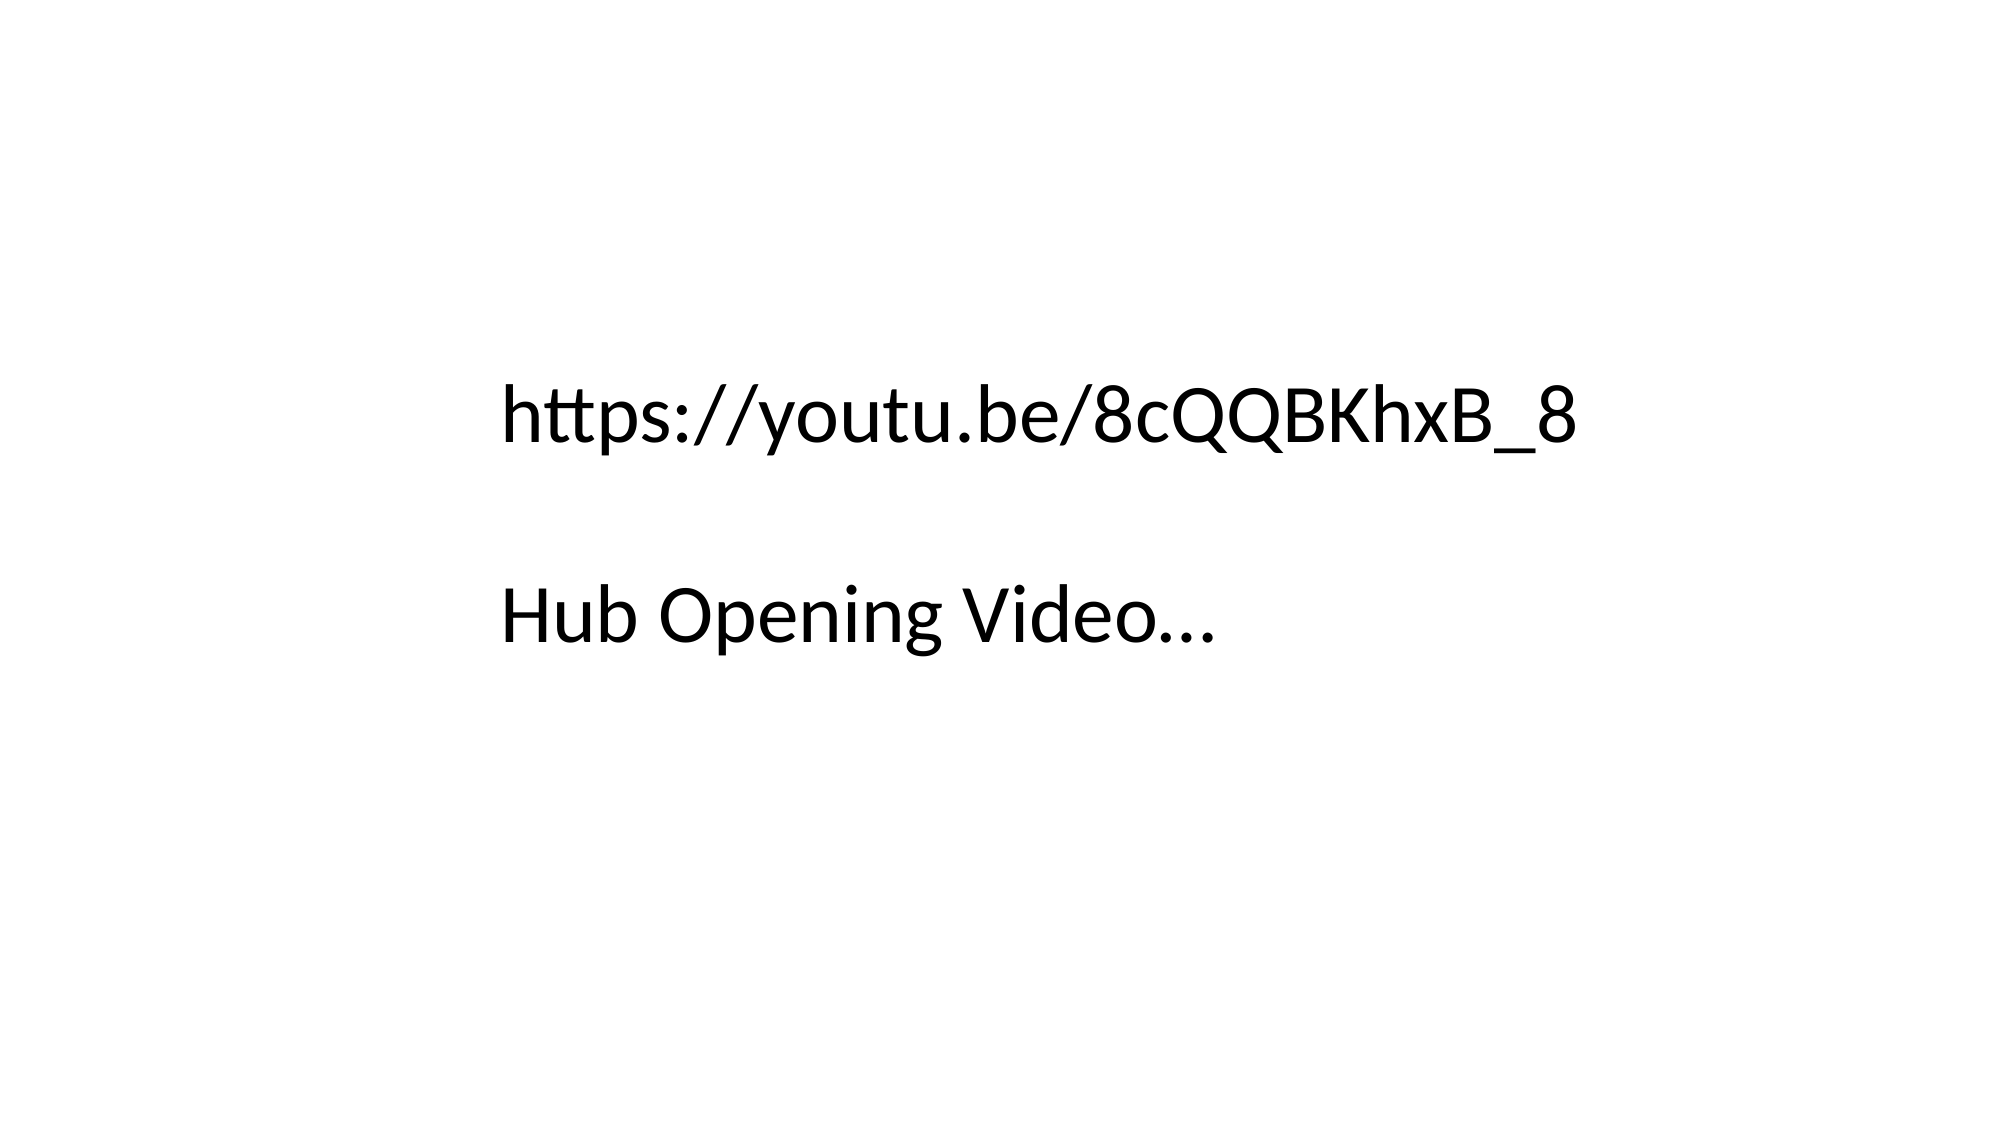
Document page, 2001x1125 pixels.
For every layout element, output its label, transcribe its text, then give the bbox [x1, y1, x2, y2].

text_box https://youtu.be/8cQQBKhxB_8 Hub Opening Video… [485, 351, 1662, 670]
